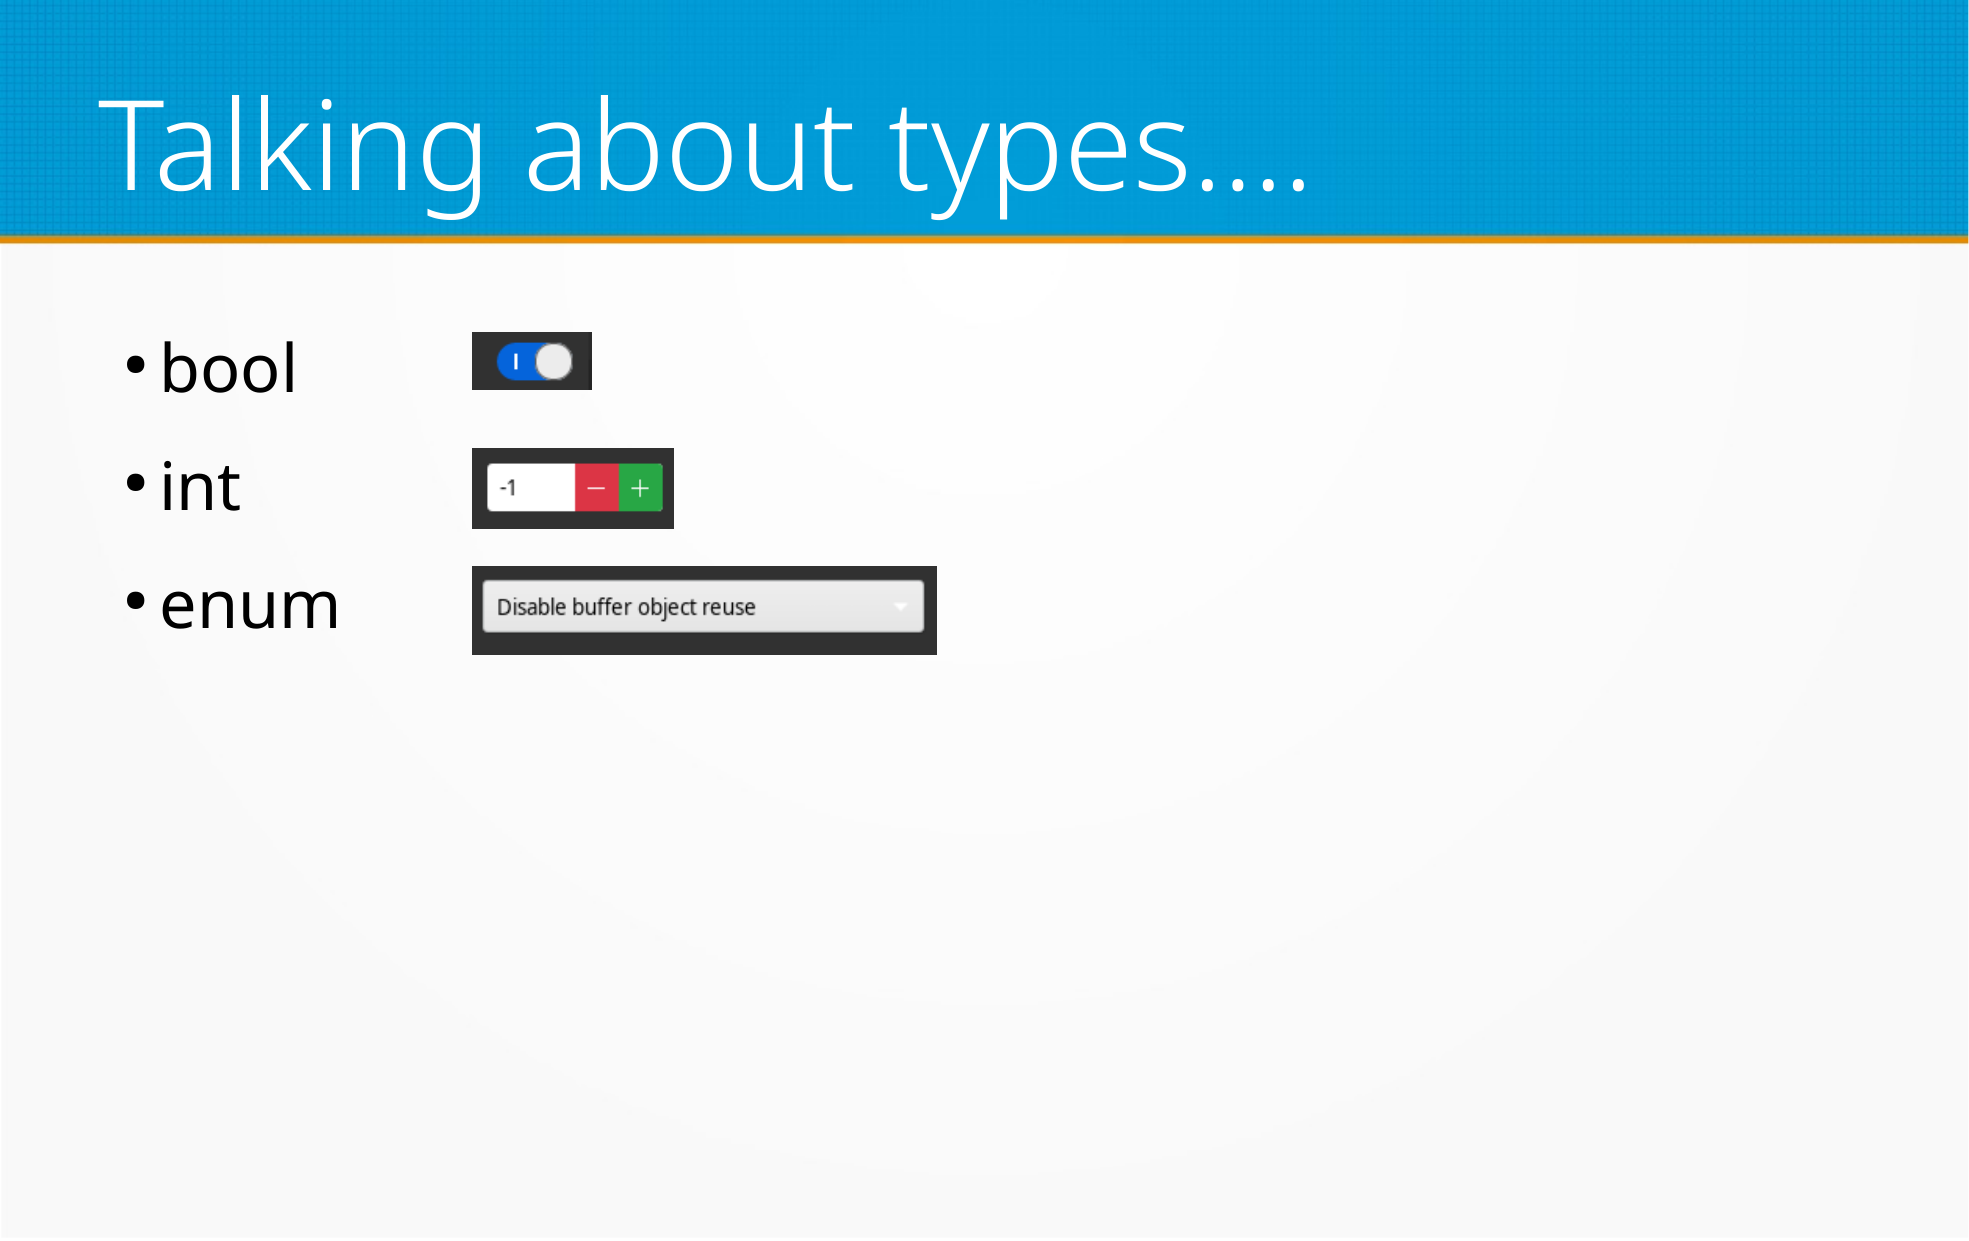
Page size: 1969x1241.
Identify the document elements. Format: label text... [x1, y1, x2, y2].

title Talking about types…. [98, 19, 1870, 227]
text_box int [118, 436, 355, 533]
text_box enum [118, 554, 402, 651]
text_box bool [118, 318, 355, 415]
picture [0, 233, 1969, 1241]
